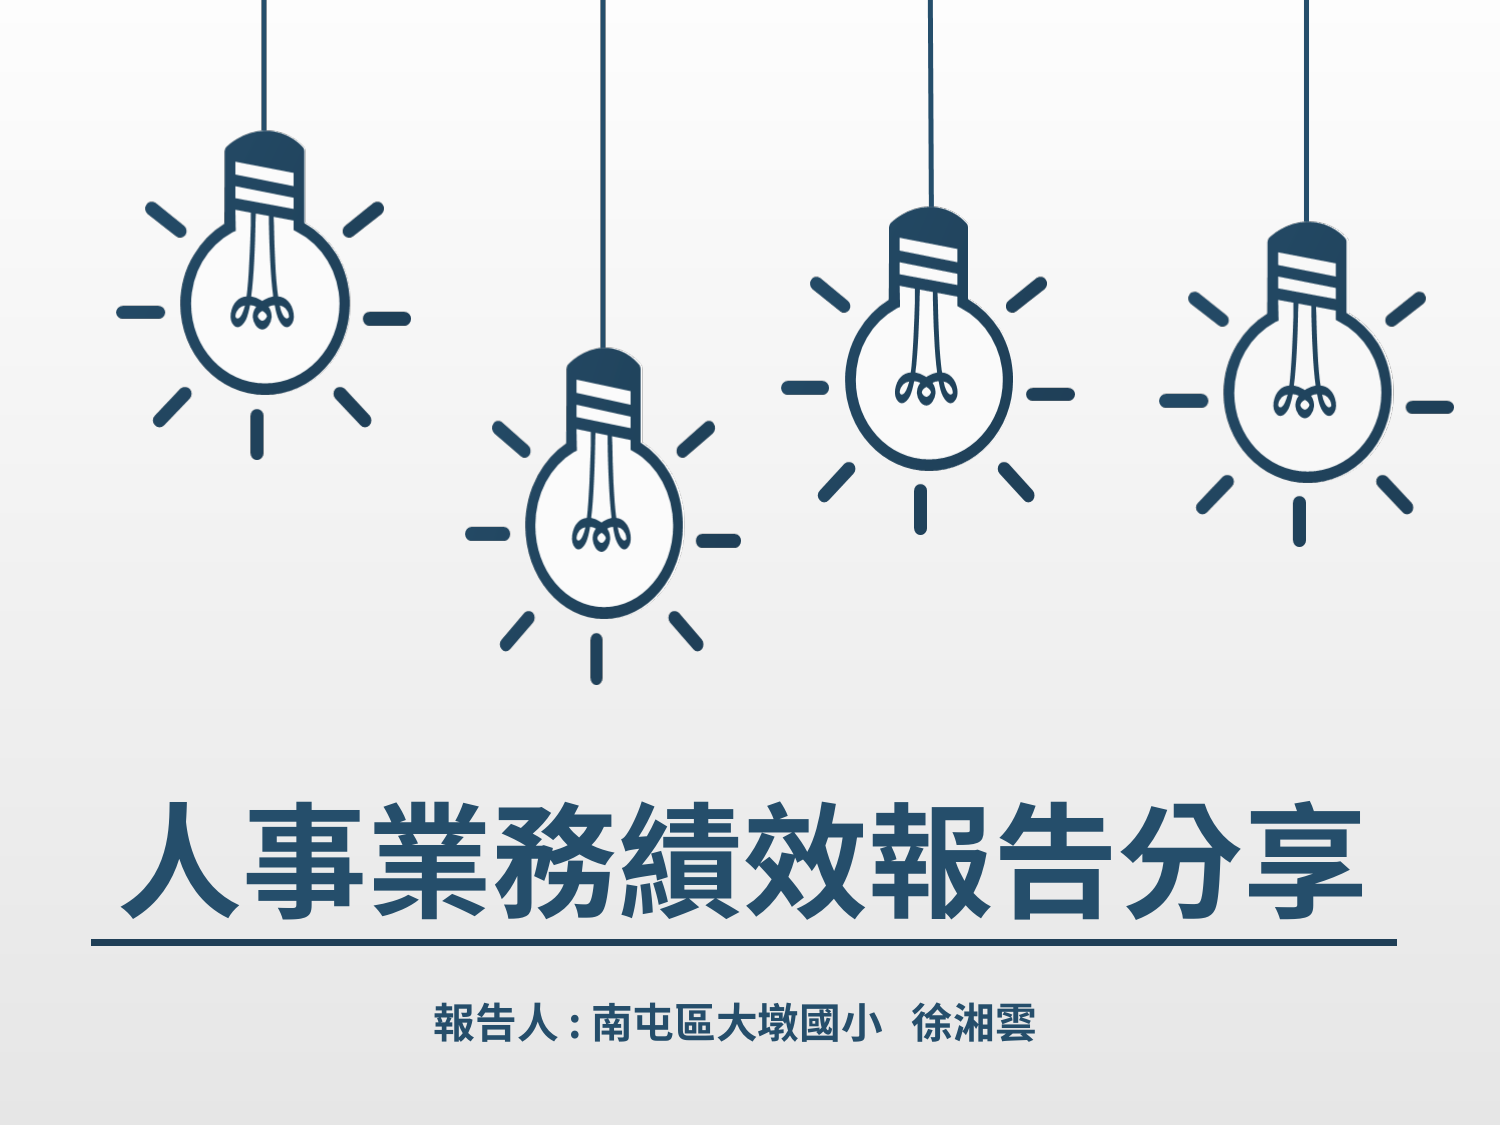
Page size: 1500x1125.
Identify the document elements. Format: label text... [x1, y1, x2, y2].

picture [465, 0, 741, 685]
text_box 報告人:南屯區大墩國小 徐湘雲 [418, 989, 1052, 1055]
picture [116, 0, 411, 460]
text_box 人事業務績效報告分享 [103, 775, 1383, 939]
picture [781, 0, 1075, 535]
picture [1159, 0, 1454, 547]
